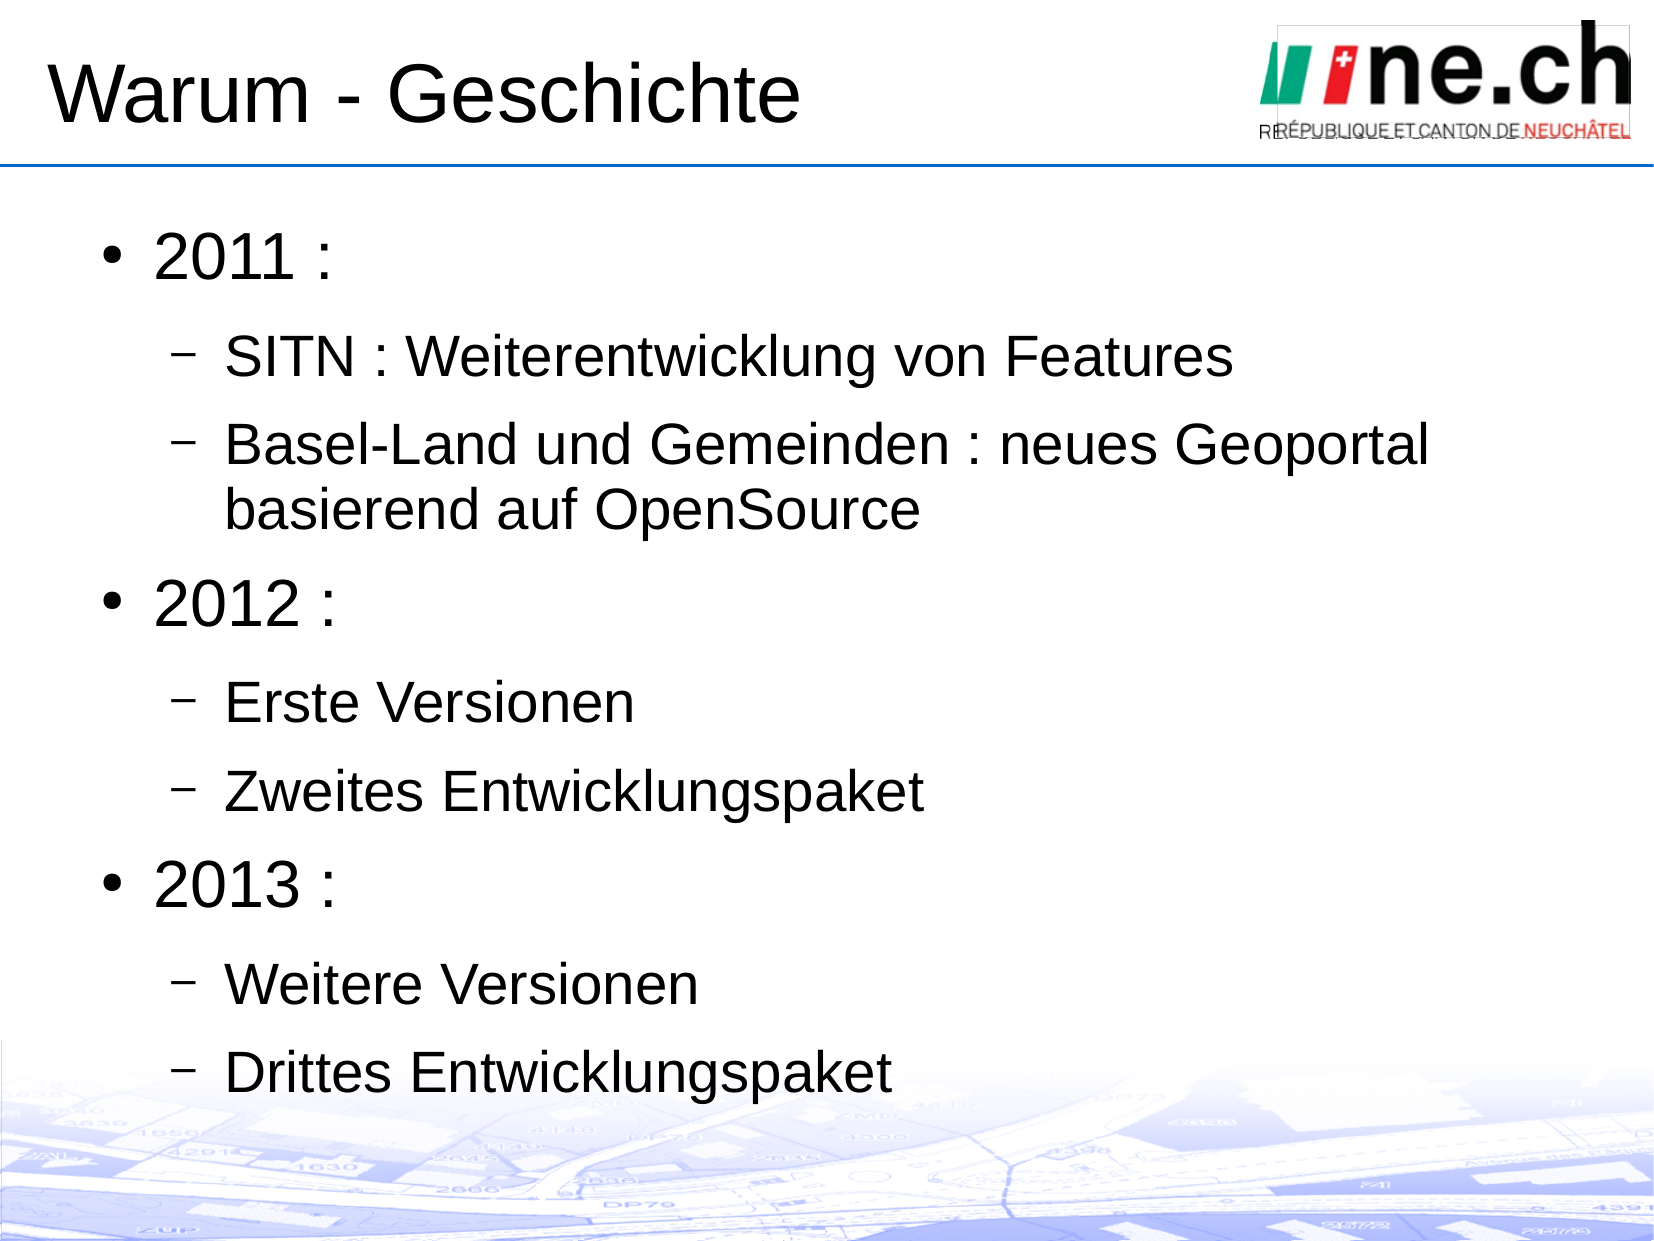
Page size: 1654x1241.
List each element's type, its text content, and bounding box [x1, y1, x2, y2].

title Warum - Geschichte [47, 0, 1536, 198]
list 2011 : SITN : Weiterentwicklung von Features Basel-Land und Gemeinden : neues Geoportal basierend auf OpenSource 2012 : Erste Versionen Zweites Entwicklungspaket 2013 : Weitere Versionen Drittes Entwicklungspaket [82, 219, 1571, 1104]
picture [1536, 24, 1631, 139]
picture [0, 1040, 1654, 1241]
